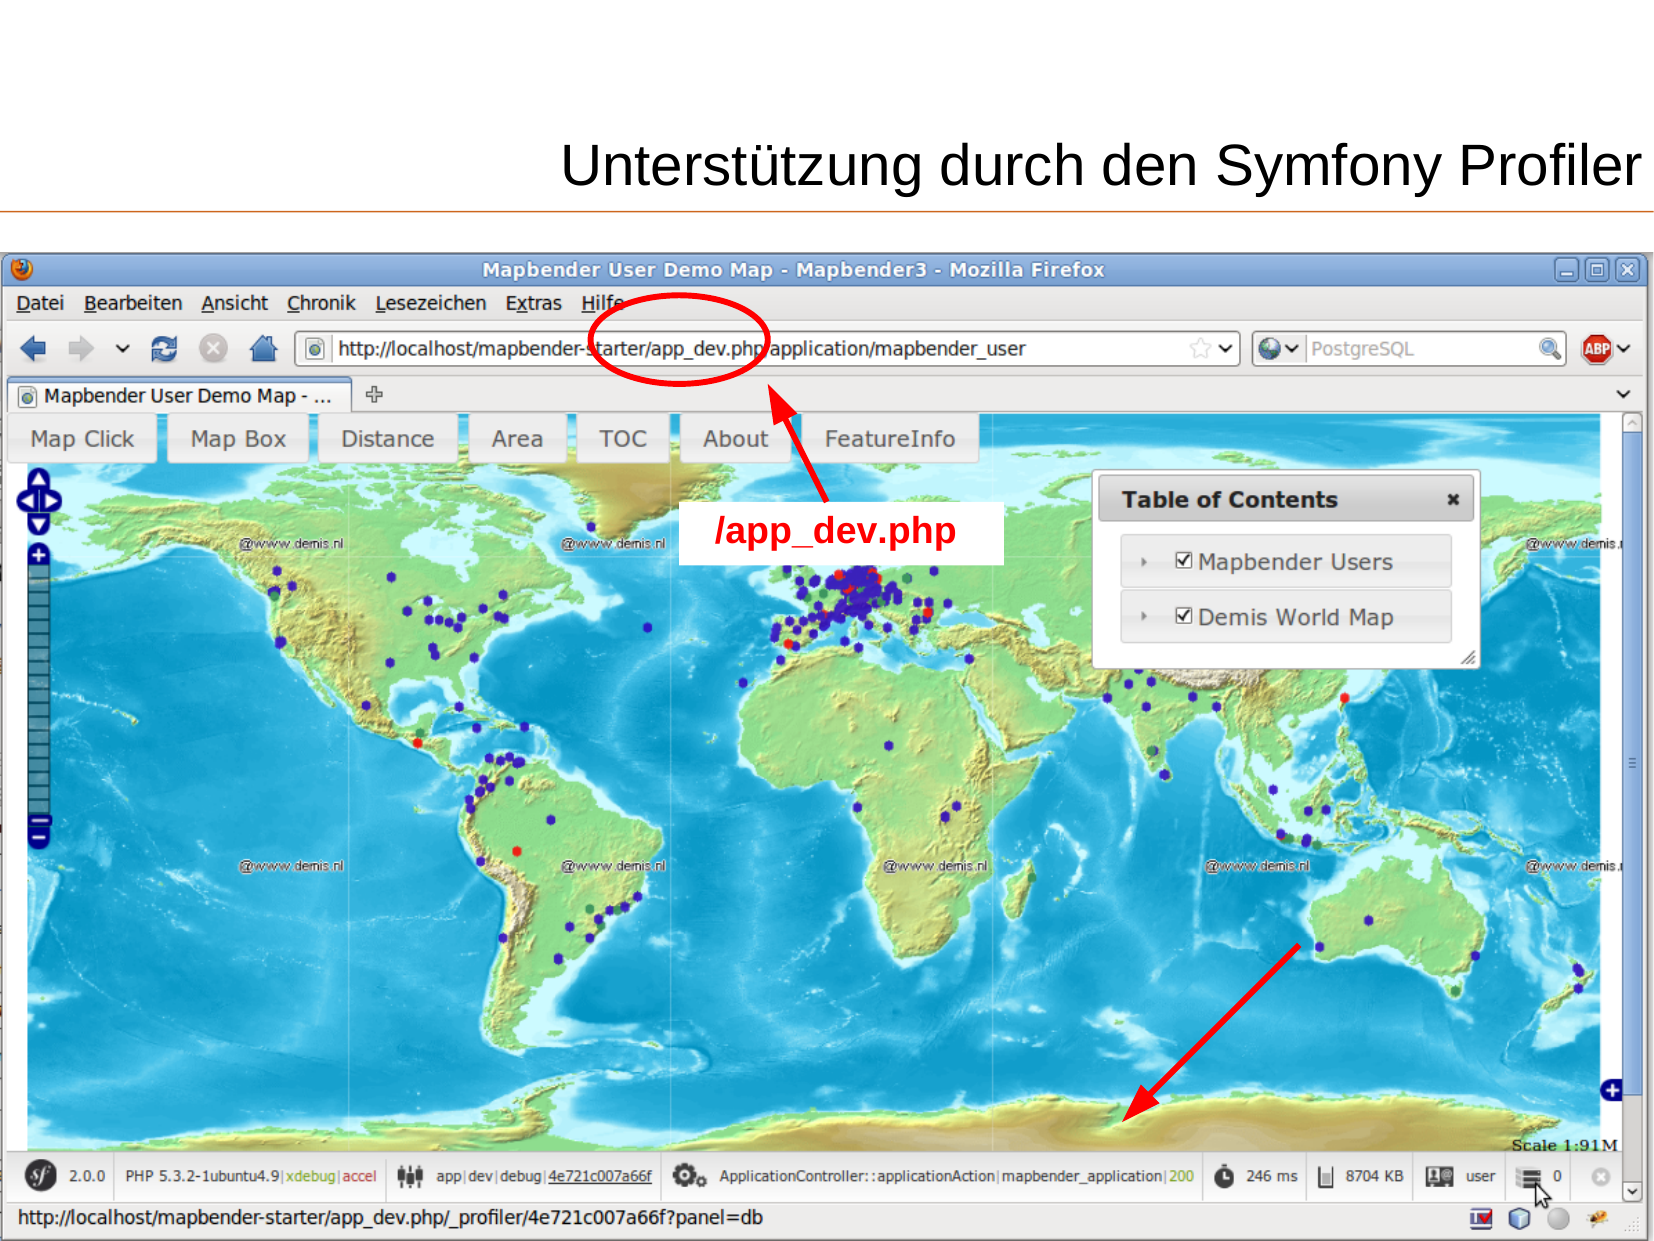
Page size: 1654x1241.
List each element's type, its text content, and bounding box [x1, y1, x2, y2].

picture [0, 252, 1654, 1241]
title Unterstützung durch den Symfony Profiler [286, 118, 1645, 212]
text_box /app_dev.php [679, 501, 1004, 566]
